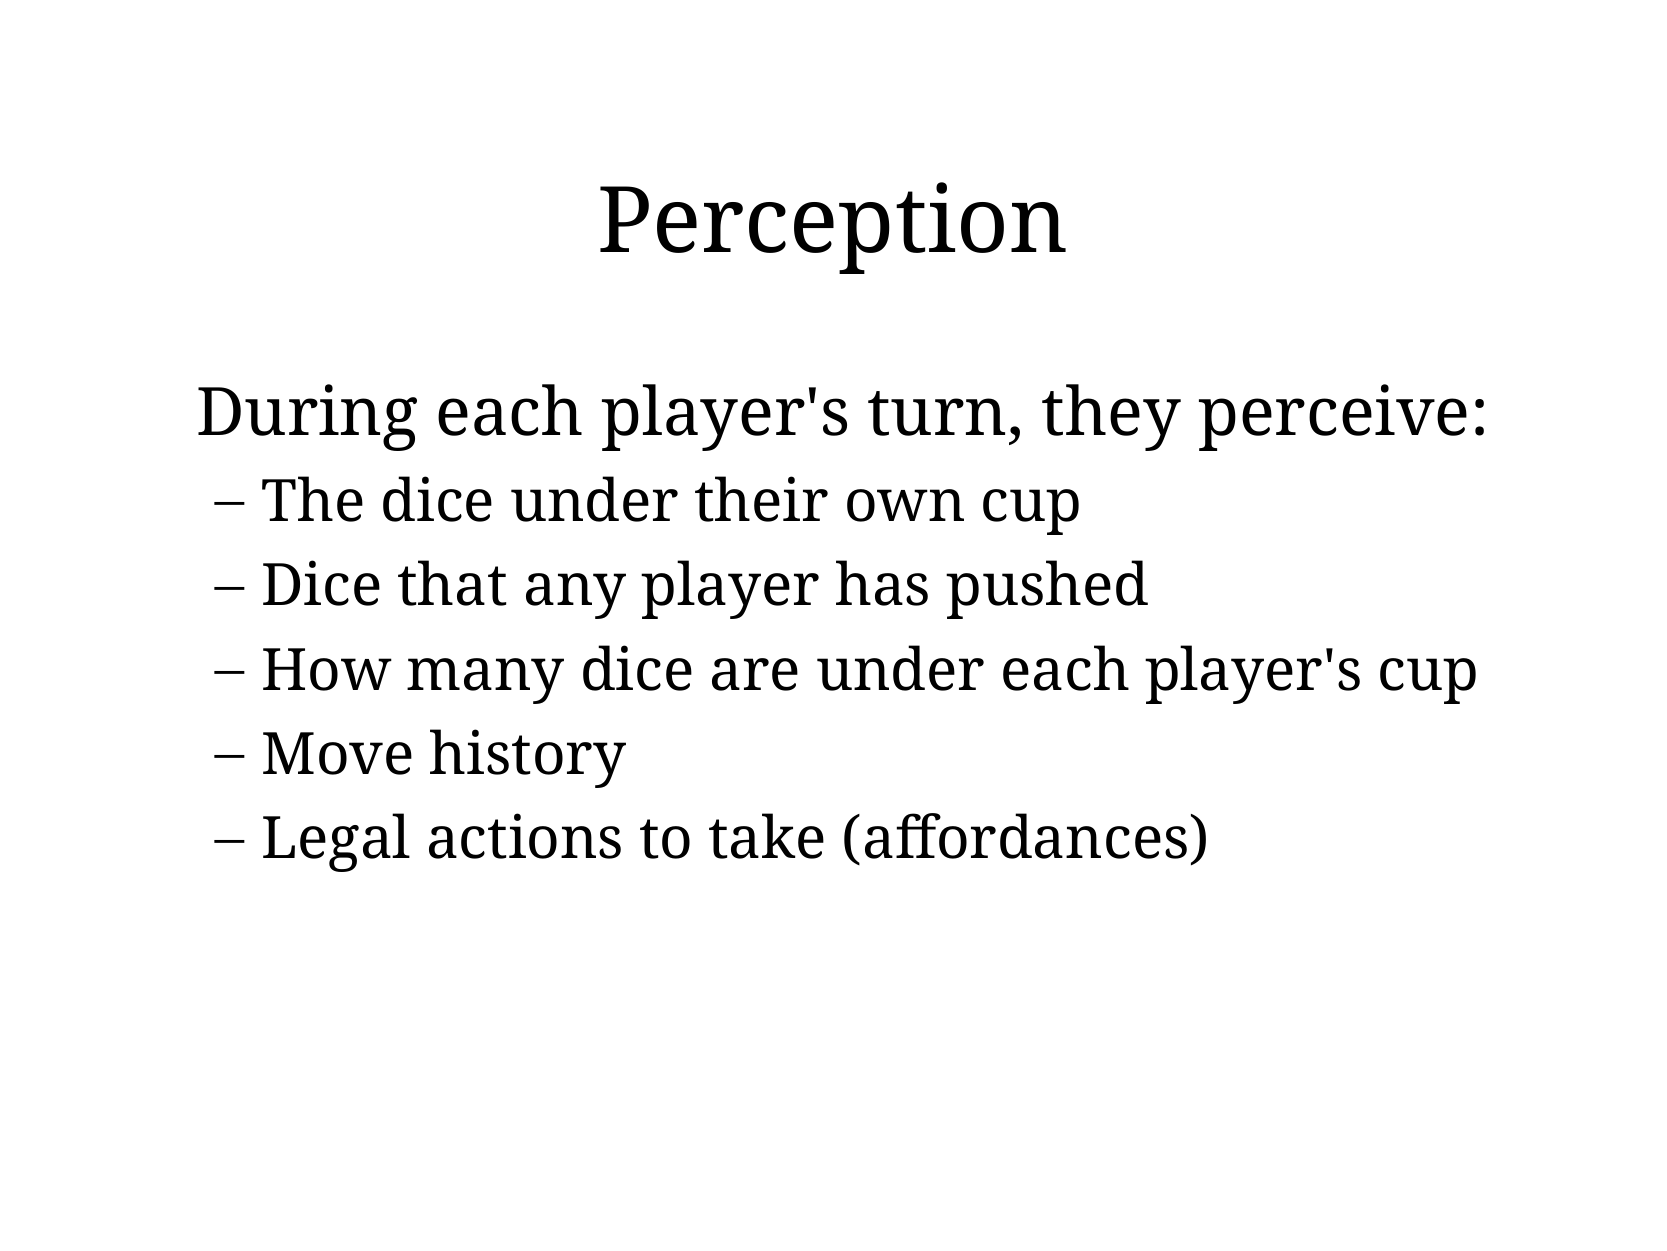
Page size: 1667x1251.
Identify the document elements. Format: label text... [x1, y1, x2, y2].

title Perception [124, 110, 1542, 320]
list During each player's turn, they perceive: The dice under their own cup Dice that any player has pushed How many dice are under each player's cup Move history Legal actions to take (affordances) [124, 360, 1542, 1112]
